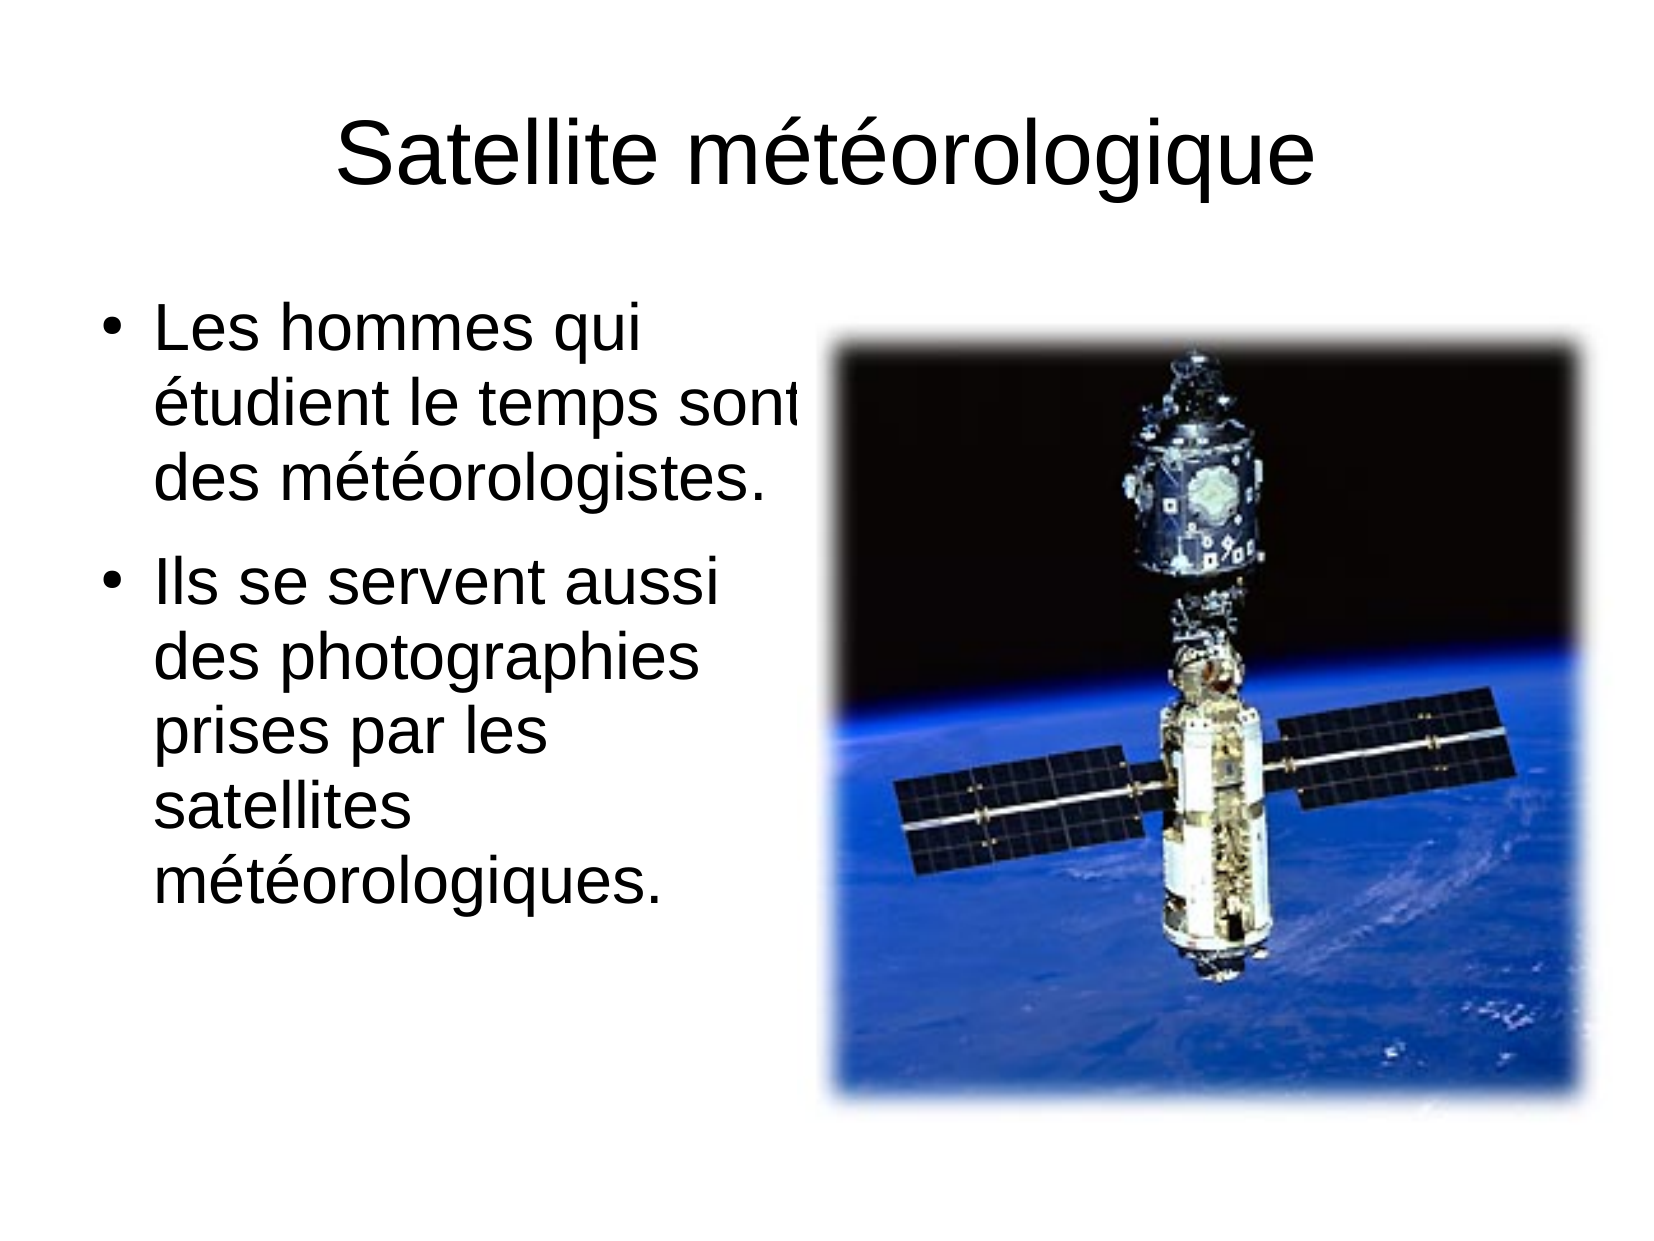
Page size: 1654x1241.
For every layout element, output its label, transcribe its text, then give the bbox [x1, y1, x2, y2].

picture [797, 295, 1625, 1152]
title Satellite météorologique [82, 56, 1571, 250]
list Les hommes qui étudient le temps sont des météorologistes. Ils se servent aussi des photographies prises par les satellites météorologiques. [82, 290, 809, 1094]
